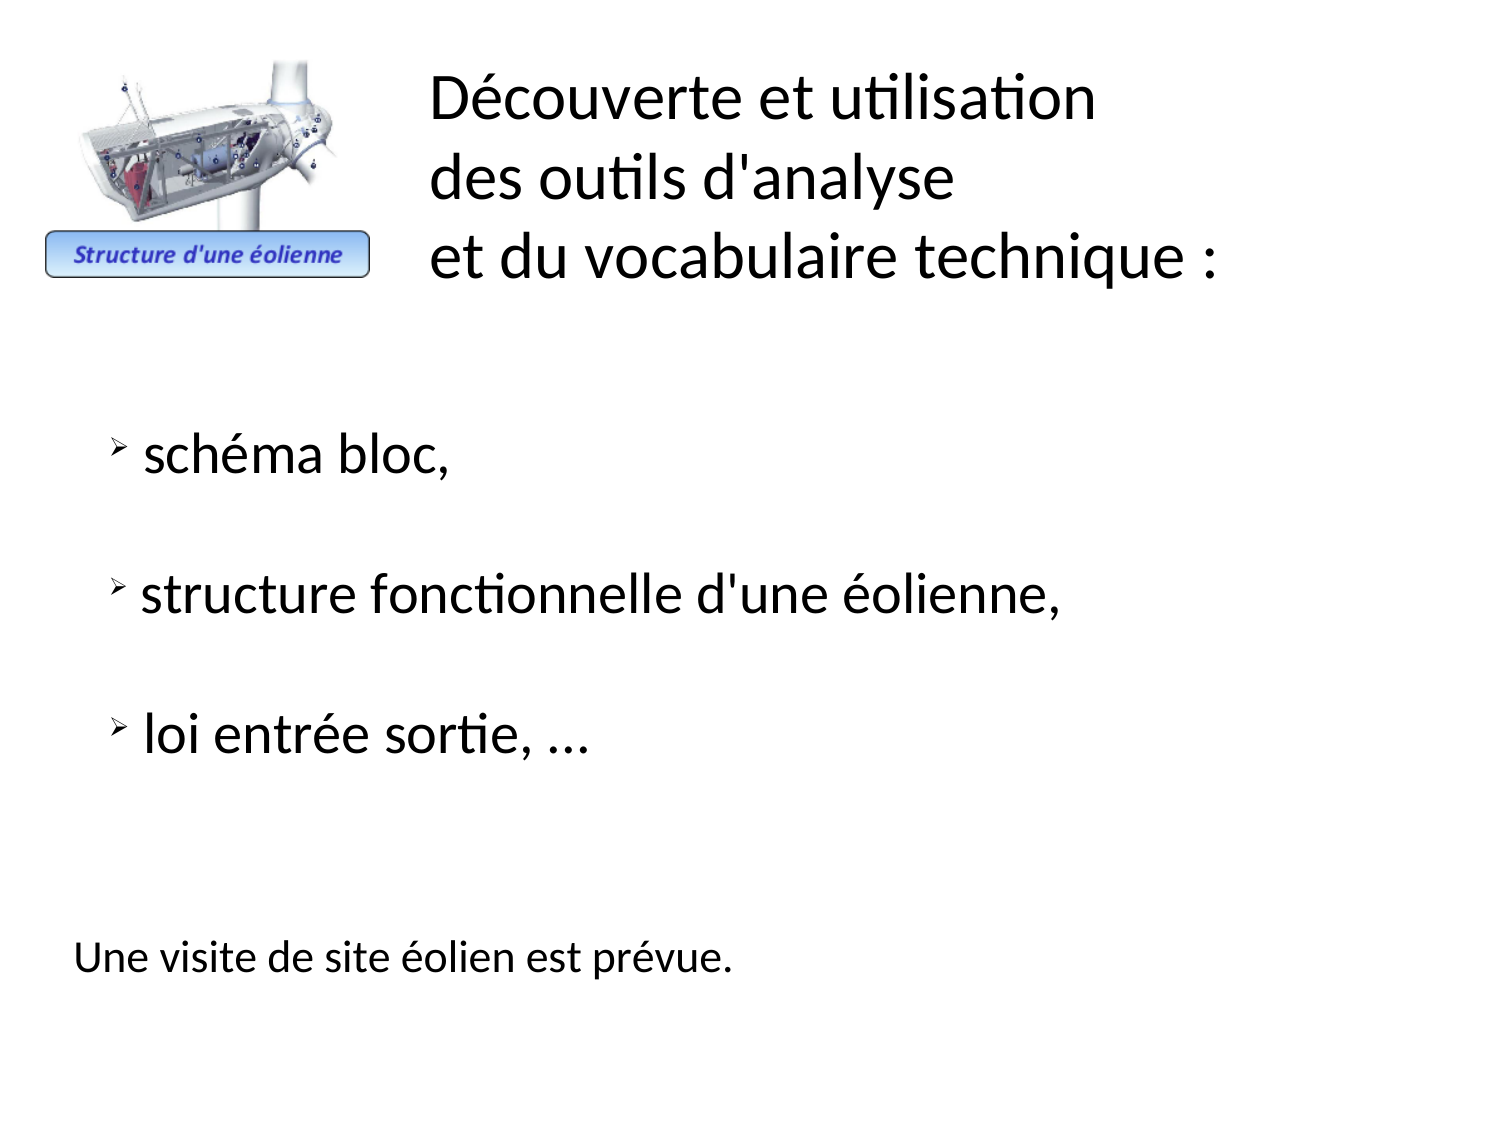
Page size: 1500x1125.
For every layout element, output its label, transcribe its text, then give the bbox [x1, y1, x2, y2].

text_box Une visite de site éolien est prévue. [58, 919, 1467, 1030]
text_box Découverte et utilisation des outils d'analyse et du vocabulaire technique : [414, 45, 1439, 300]
picture [44, 59, 370, 279]
text_box schéma bloc, structure fonctionnelle d'une éolienne, loi entrée sortie, ... [82, 407, 1433, 773]
